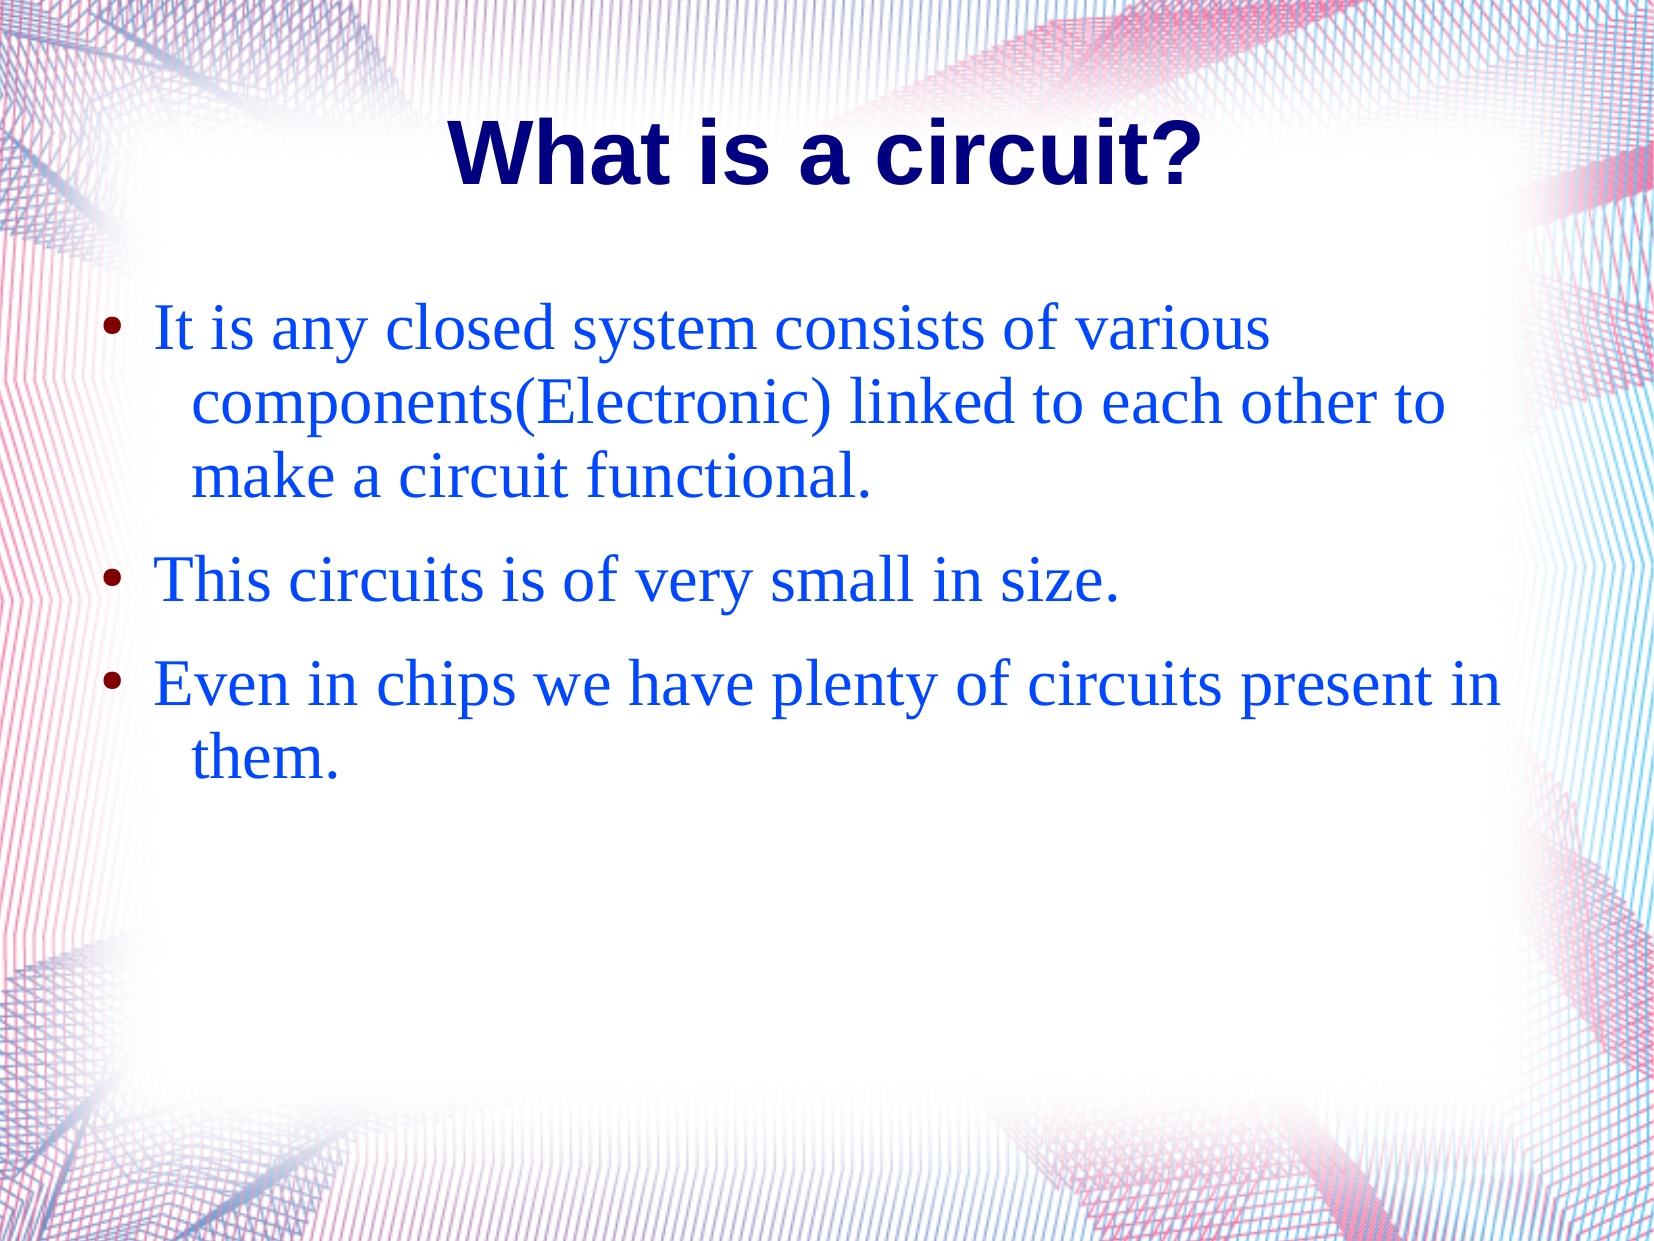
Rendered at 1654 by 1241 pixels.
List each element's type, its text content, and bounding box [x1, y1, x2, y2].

picture [0, 0, 1654, 1241]
list It is any closed system consists of various components(Electronic) linked to each other to make a circuit functional. This circuits is of very small in size. Even in chips we have plenty of circuits present in them. [82, 290, 1571, 1094]
title What is a circuit? [82, 49, 1571, 257]
